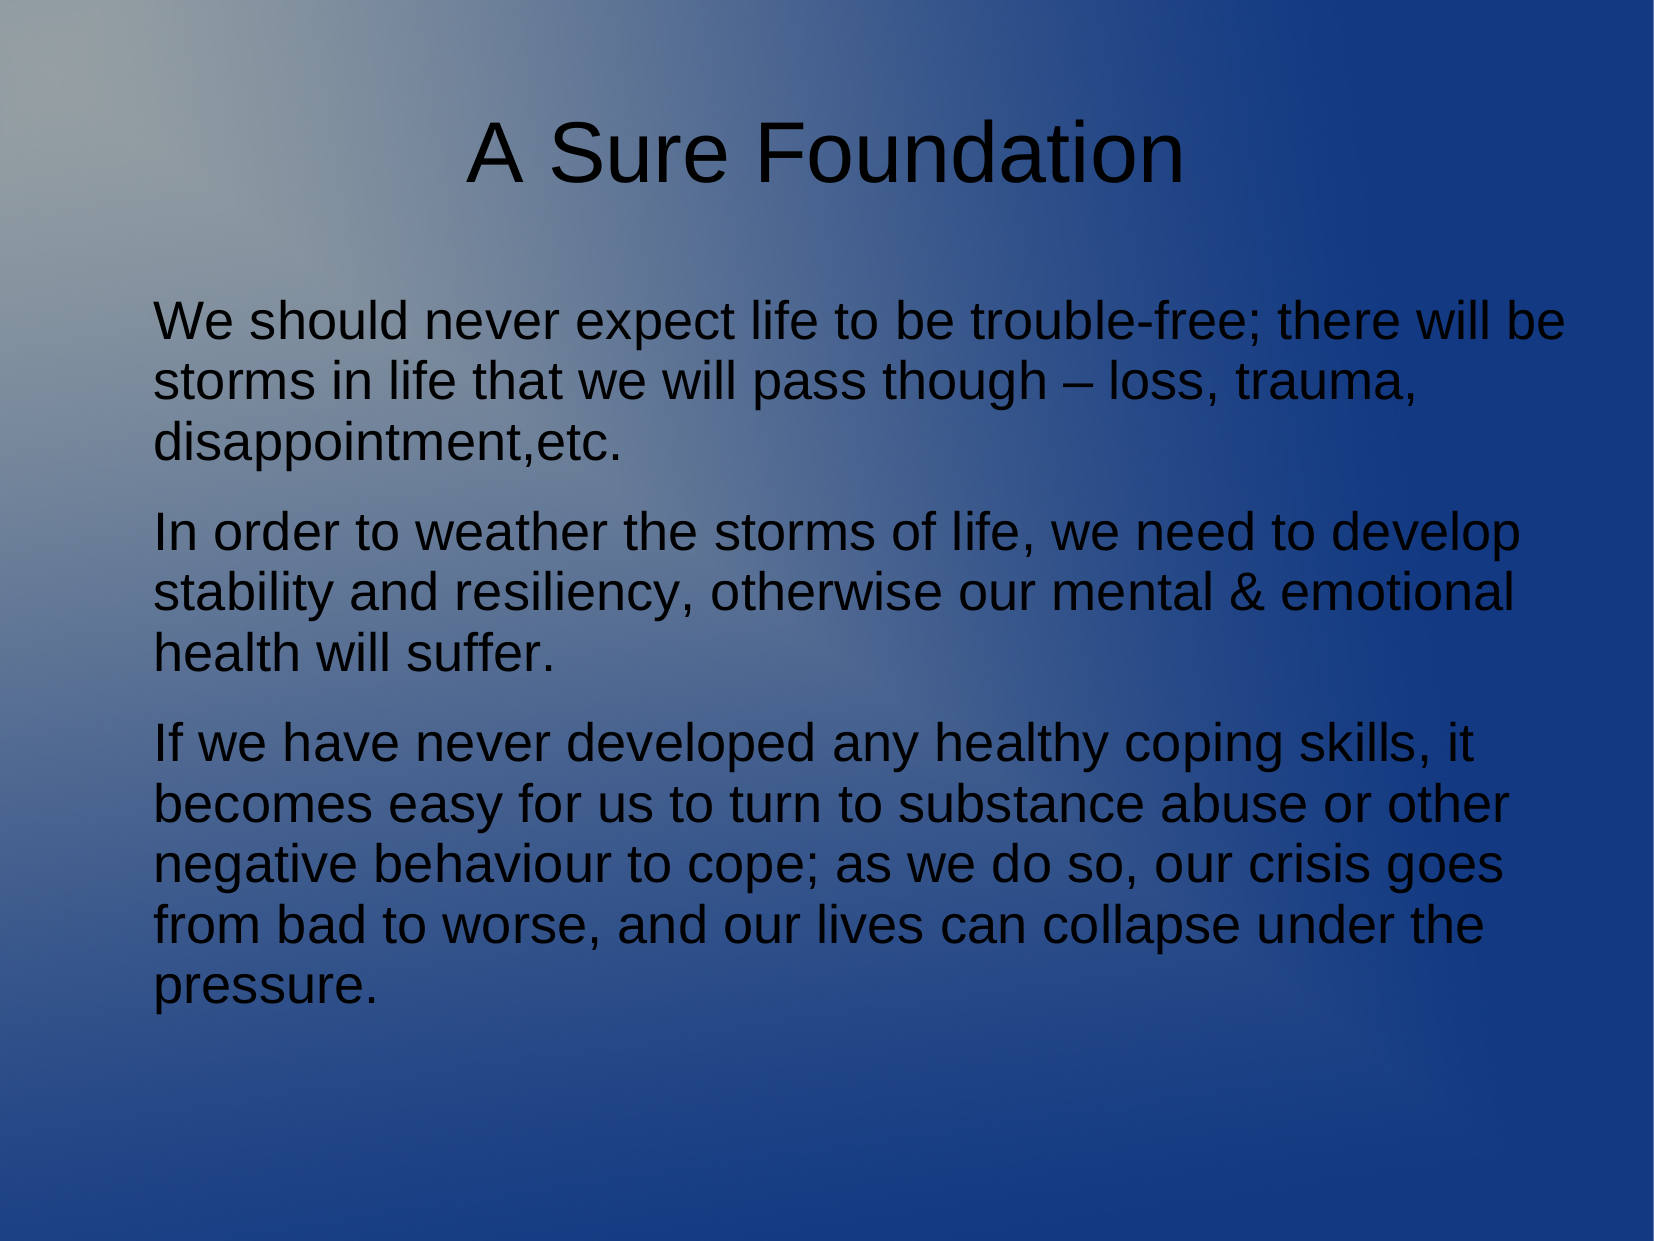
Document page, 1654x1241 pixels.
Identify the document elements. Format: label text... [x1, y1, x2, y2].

picture [0, 0, 1654, 1241]
list We should never expect life to be trouble-free; there will be storms in life that we will pass though – loss, trauma, disappointment,etc. In order to weather the storms of life, we need to develop stability and resiliency, otherwise our mental & emotional health will suffer. If we have never developed any healthy coping skills, it becomes easy for us to turn to substance abuse or other negative behaviour to cope; as we do so, our crisis goes from bad to worse, and our lives can collapse under the pressure. [82, 290, 1571, 1109]
title A Sure Foundation [82, 49, 1571, 257]
